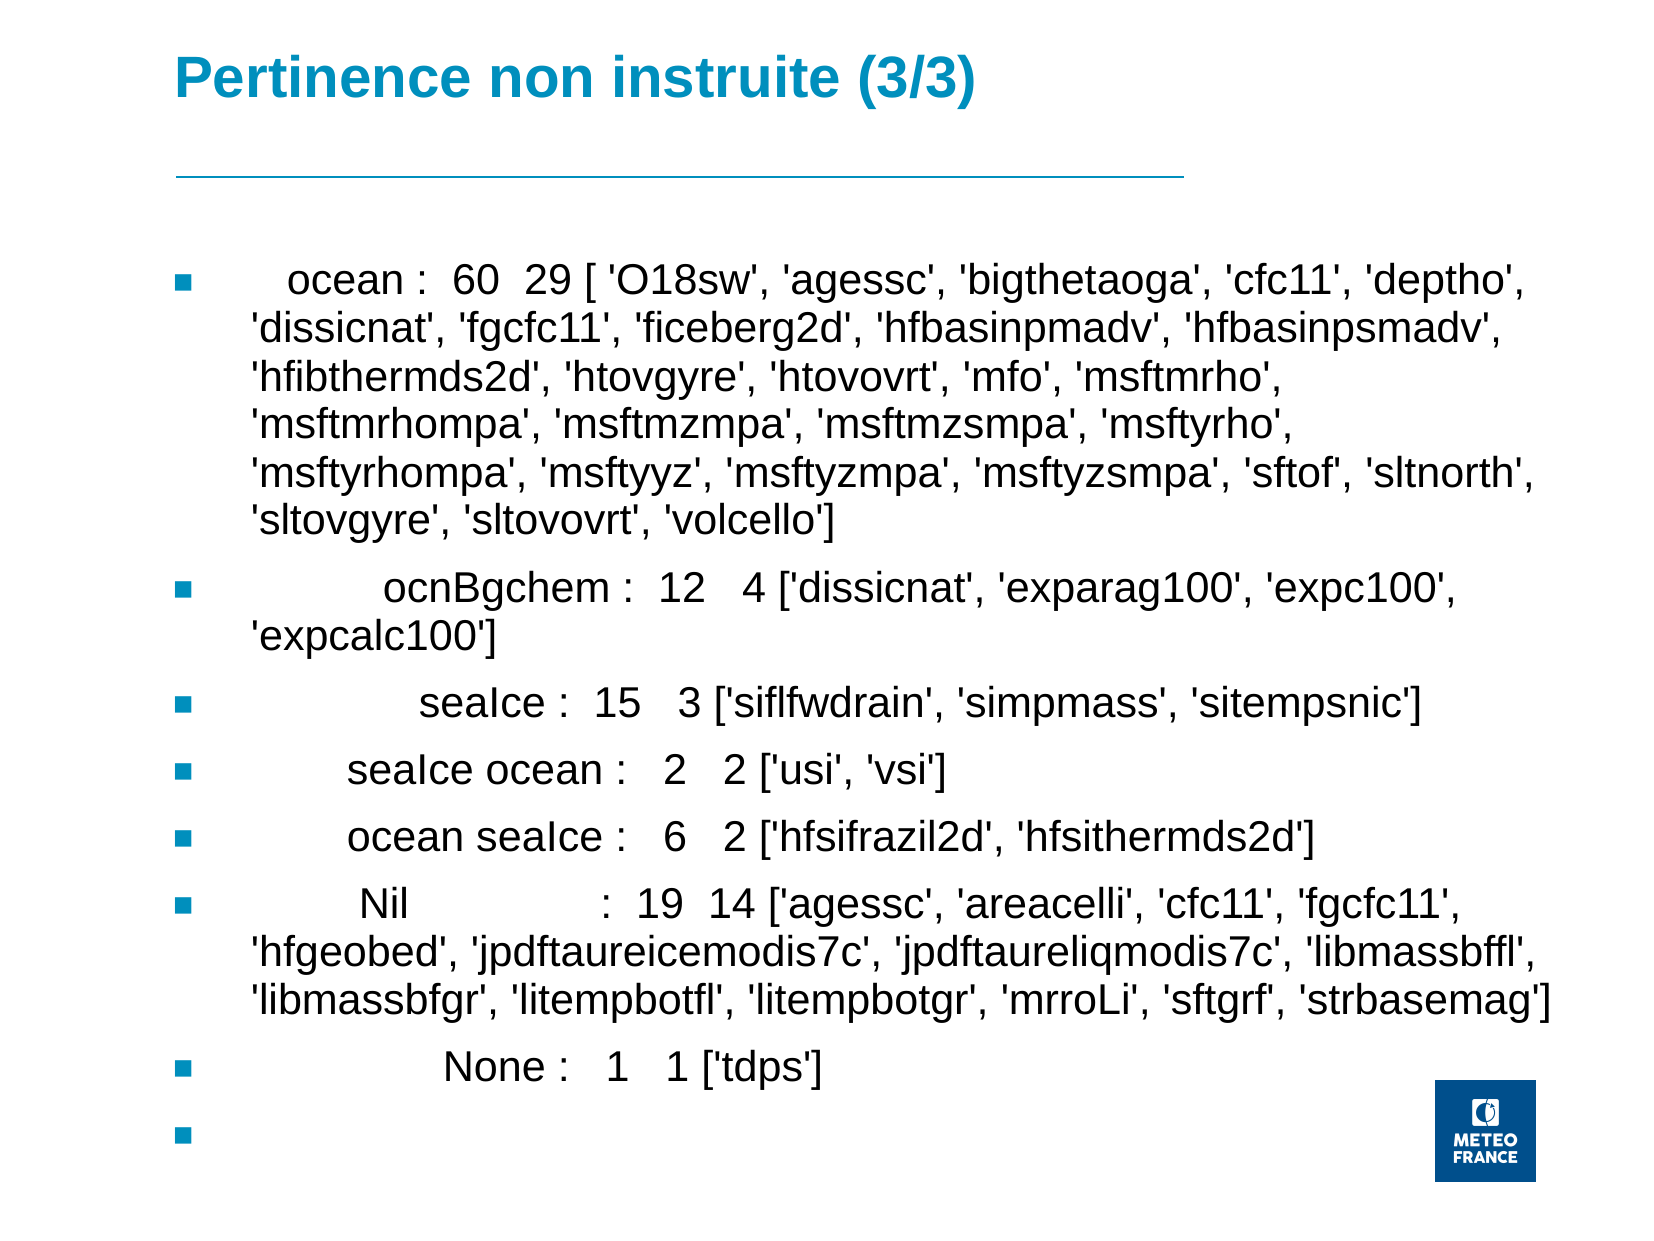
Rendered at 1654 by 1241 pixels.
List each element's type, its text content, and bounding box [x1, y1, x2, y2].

list ocean : 60 29 [ 'O18sw', 'agessc', 'bigthetaoga', 'cfc11', 'deptho', 'dissicnat', 'fgcfc11', 'ficeberg2d', 'hfbasinpmadv', 'hfbasinpsmadv', 'hfibthermds2d', 'htovgyre', 'htovovrt', 'mfo', 'msftmrho', 'msftmrhompa', 'msftmzmpa', 'msftmzsmpa', 'msftyrho', 'msftyrhompa', 'msftyyz', 'msftyzmpa', 'msftyzsmpa', 'sftof', 'sltnorth', 'sltovgyre', 'sltovovrt', 'volcello'] ocnBgchem : 12 4 ['dissicnat', 'exparag100', 'expc100', 'expcalc100'] seaIce : 15 3 ['siflfwdrain', 'simpmass', 'sitempsnic'] seaIce ocean : 2 2 ['usi', 'vsi'] ocean seaIce : 6 2 ['hfsifrazil2d', 'hfsithermds2d'] Nil : 19 14 ['agessc', 'areacelli', 'cfc11', 'fgcfc11', 'hfgeobed', 'jpdftaureicemodis7c', 'jpdftaureliqmodis7c', 'libmassbffl', 'libmassbfgr', 'litempbotfl', 'litempbotgr', 'mrroLi', 'sftgrf', 'strbasemag'] None : 1 1 ['tdps'] [156, 256, 1571, 1134]
picture [1435, 1134, 1536, 1182]
title Pertinence non instruite (3/3) [174, 0, 1654, 156]
